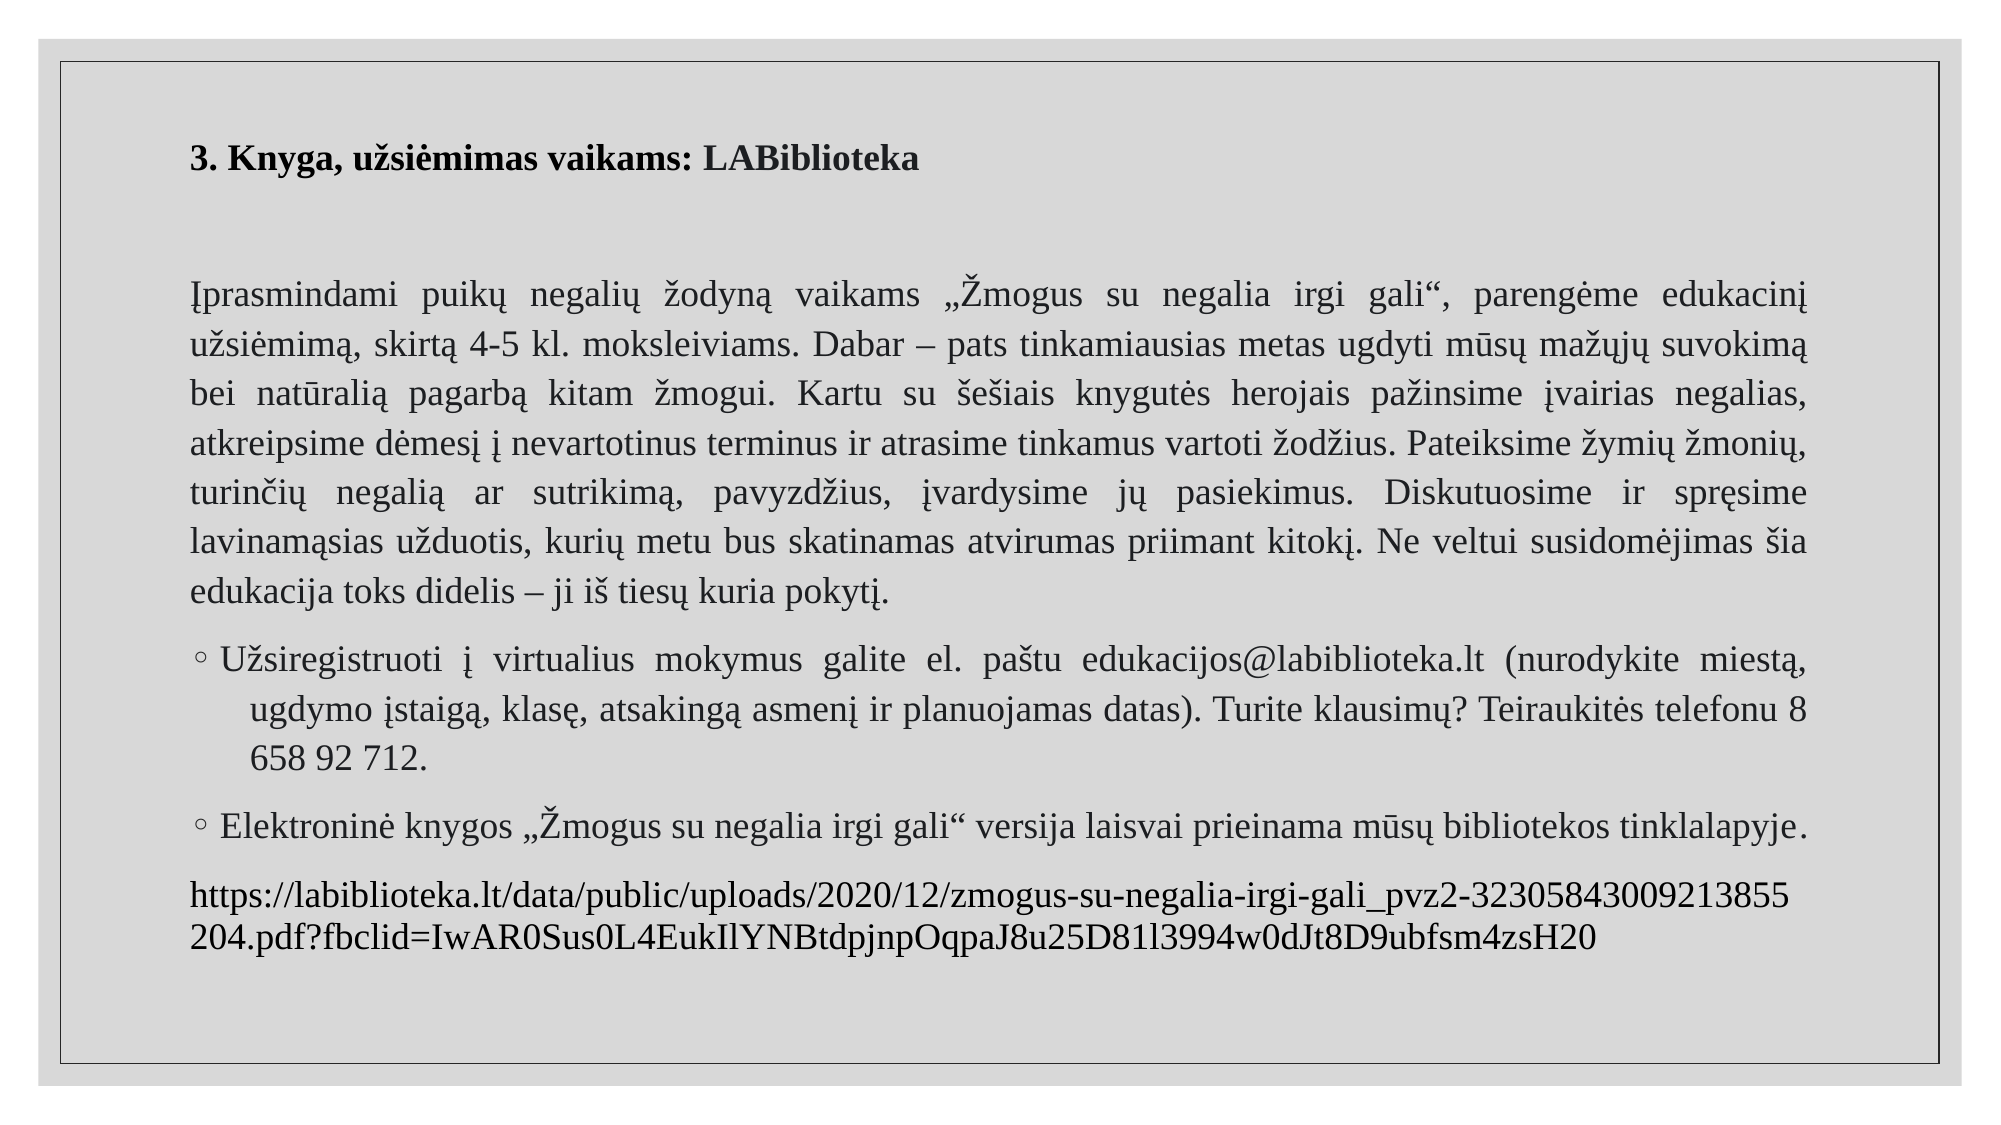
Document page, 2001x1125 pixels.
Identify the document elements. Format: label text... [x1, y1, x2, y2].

list 3. Knyga, užsiėmimas vaikams: LABiblioteka Įprasmindami puikų negalių žodyną vaikams „Žmogus su negalia irgi gali“, parengėme edukacinį užsiėmimą, skirtą 4-5 kl. moksleiviams. Dabar – pats tinkamiausias metas ugdyti mūsų mažųjų suvokimą bei natūralią pagarbą kitam žmogui. Kartu su šešiais knygutės herojais pažinsime įvairias negalias, atkreipsime dėmesį į nevartotinus terminus ir atrasime tinkamus vartoti žodžius. Pateiksime žymių žmonių, turinčių negalią ar sutrikimą, pavyzdžius, įvardysime jų pasiekimus. Diskutuosime ir spręsime lavinamąsias užduotis, kurių metu bus skatinamas atvirumas priimant kitokį. Ne veltui susidomėjimas šia edukacija toks didelis – ji iš tiesų kuria pokytį. Užsiregistruoti į virtualius mokymus galite el. paštu edukacijos@labiblioteka.lt (nurodykite miestą, ugdymo įstaigą, klasę, atsakingą asmenį ir planuojamas datas). Turite klausimų? Teiraukitės telefonu 8 658 92 712. Elektroninė knygos „Žmogus su negalia irgi gali“ versija laisvai prieinama mūsų bibliotekos tinklalapyje. https://labiblioteka.lt/data/public/uploads/2020/12/zmogus-su-negalia-irgi-gali_pvz2-32305843009213855204.pdf?fbclid=IwAR0Sus0L4EukIlYNBtdpjnpOqpaJ8u25D81l3994w0dJt8D9ubfsm4zsH20 [174, 120, 1825, 1032]
